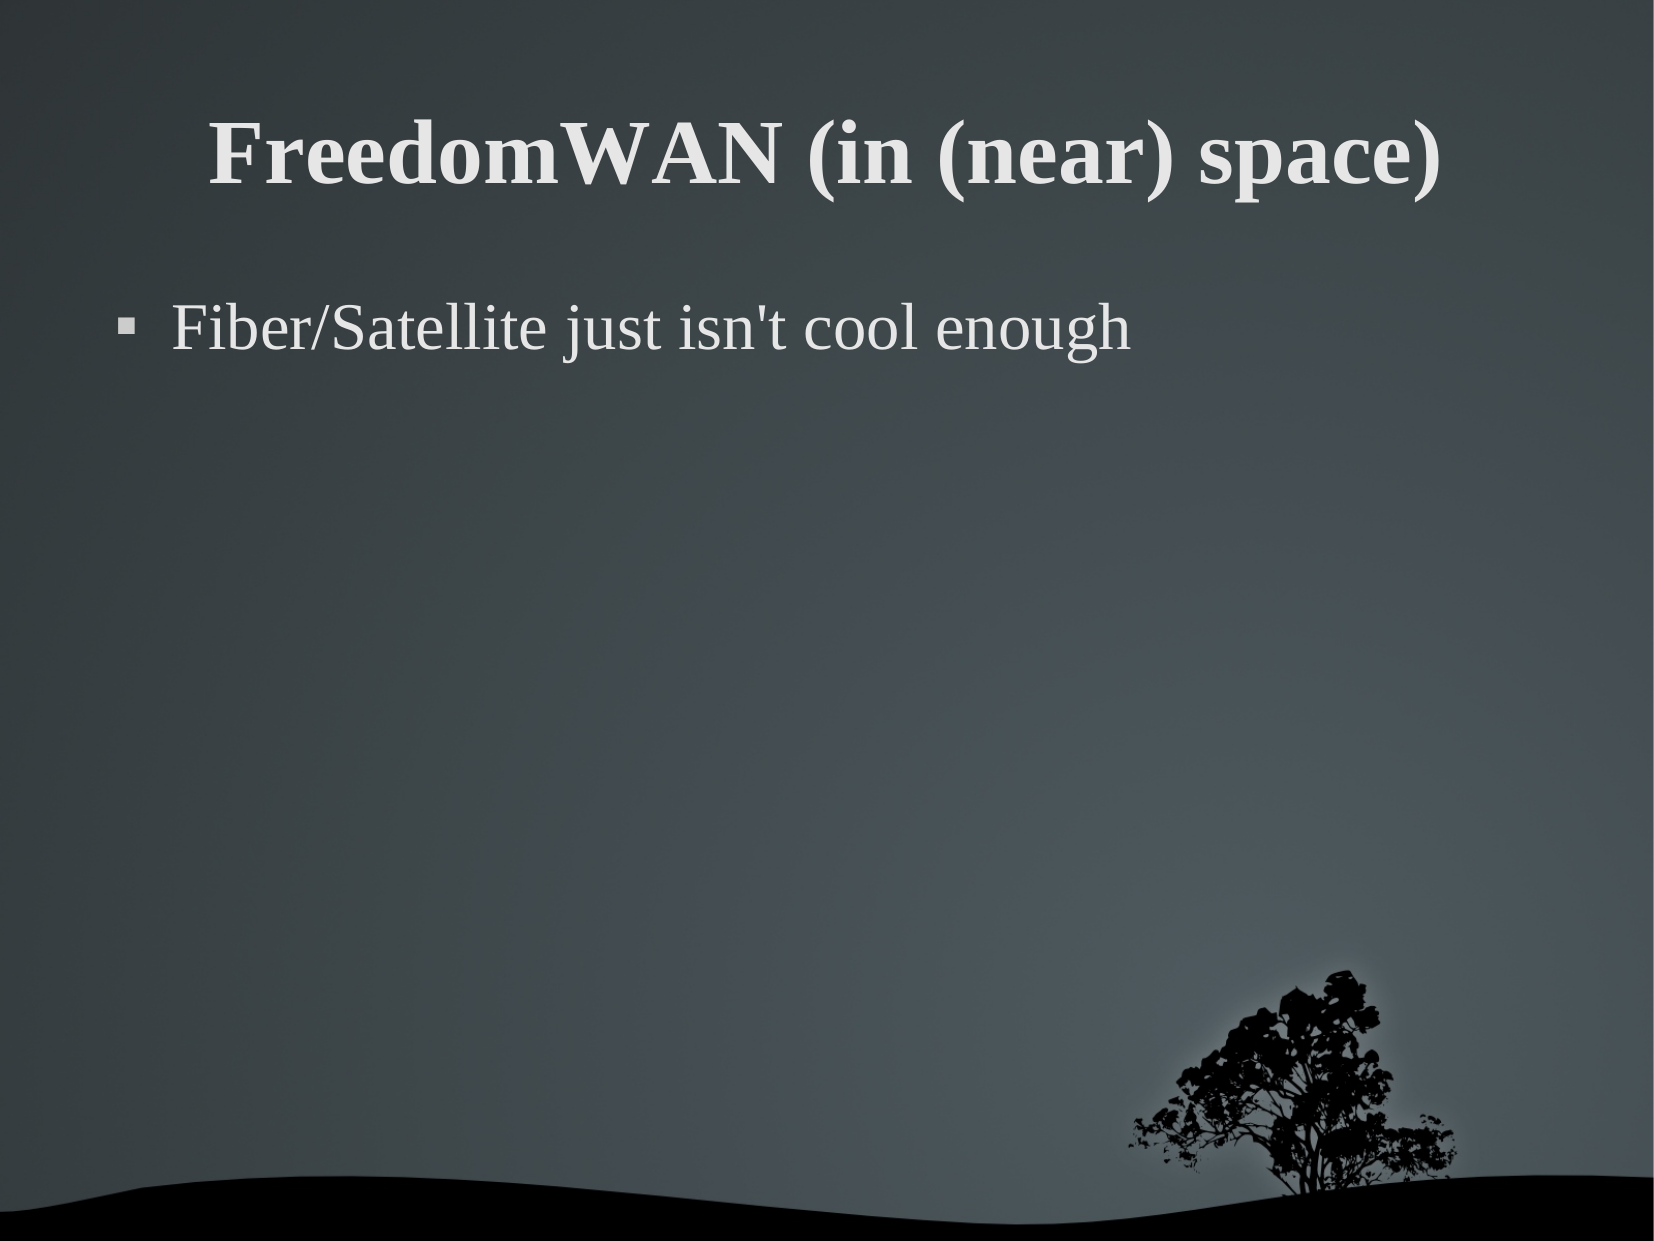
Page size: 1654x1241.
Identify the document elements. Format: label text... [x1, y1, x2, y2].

picture [0, 0, 1654, 1241]
title FreedomWAN (in (near) space) [82, 49, 1571, 257]
list Fiber/Satellite just isn't cool enough [82, 290, 1571, 1109]
